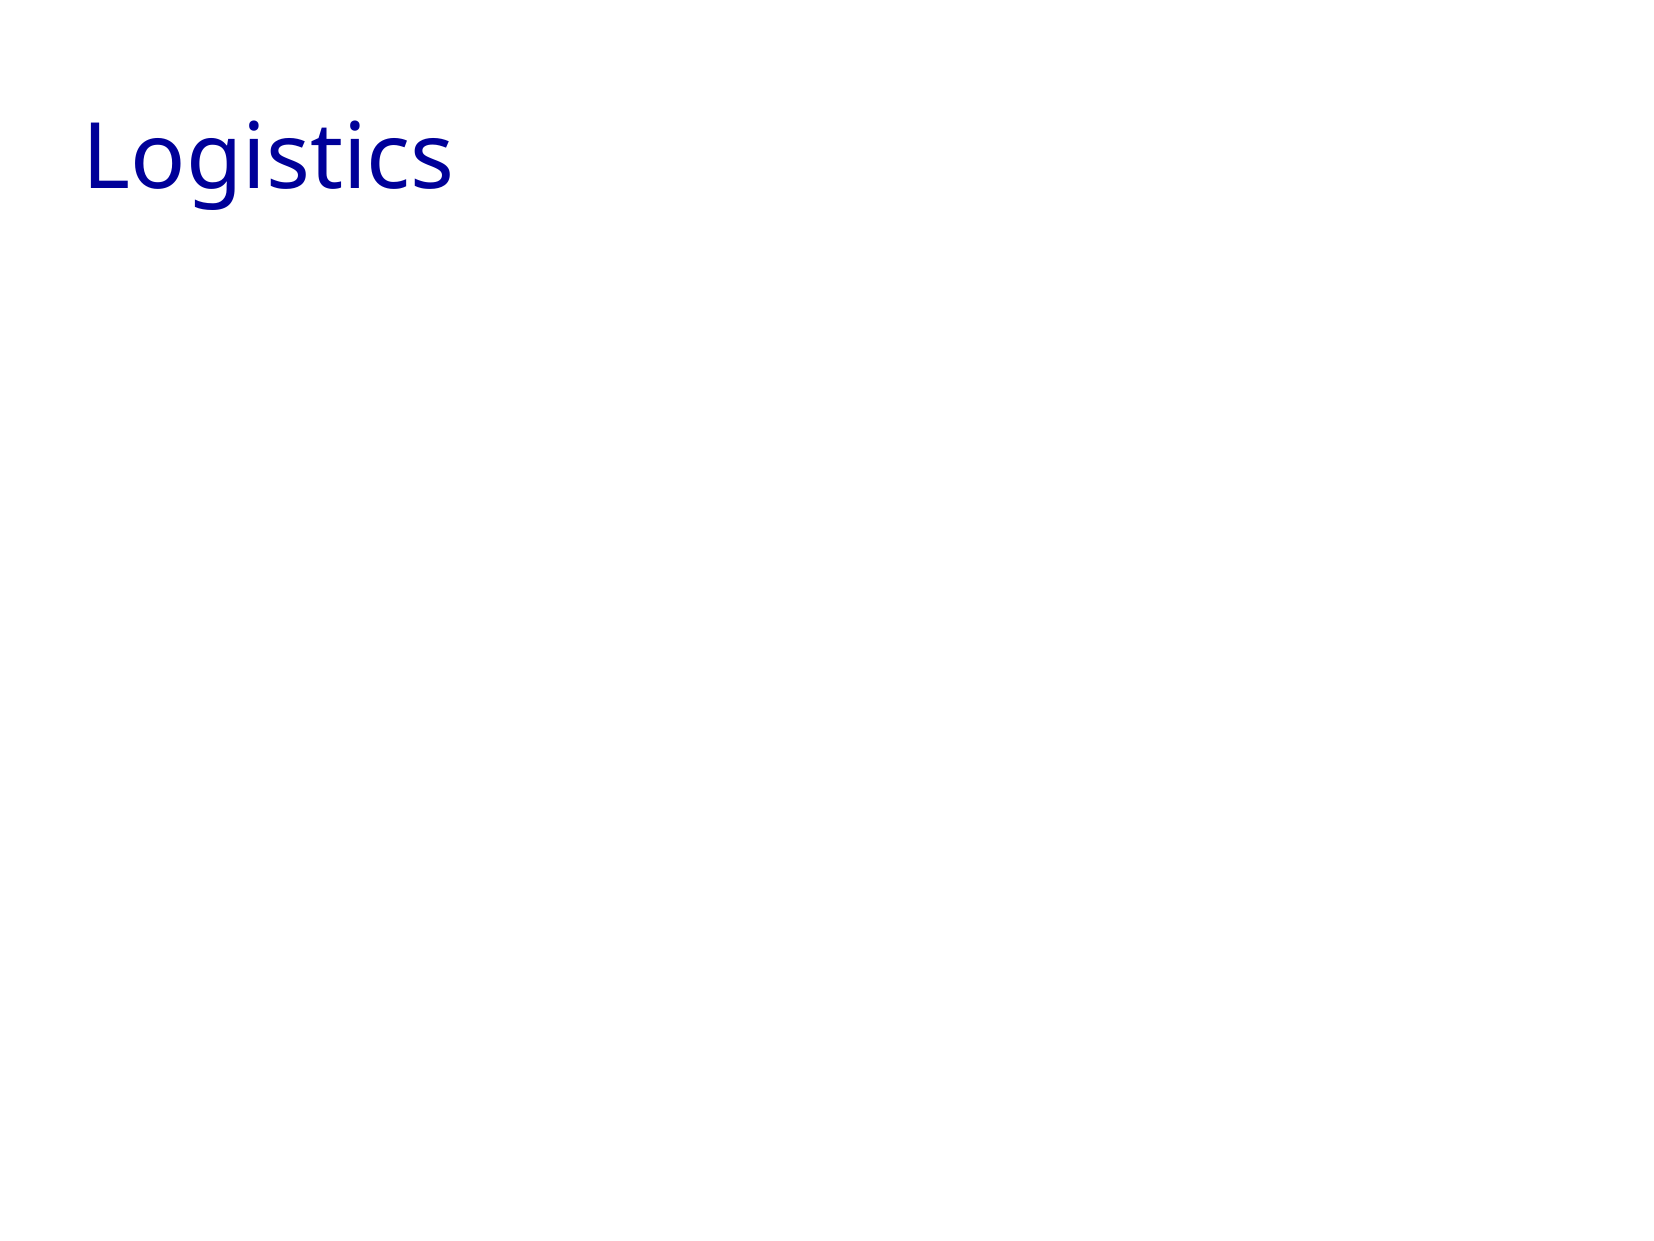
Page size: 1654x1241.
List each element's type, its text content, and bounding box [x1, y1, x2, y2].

title Logistics [82, 49, 1571, 257]
